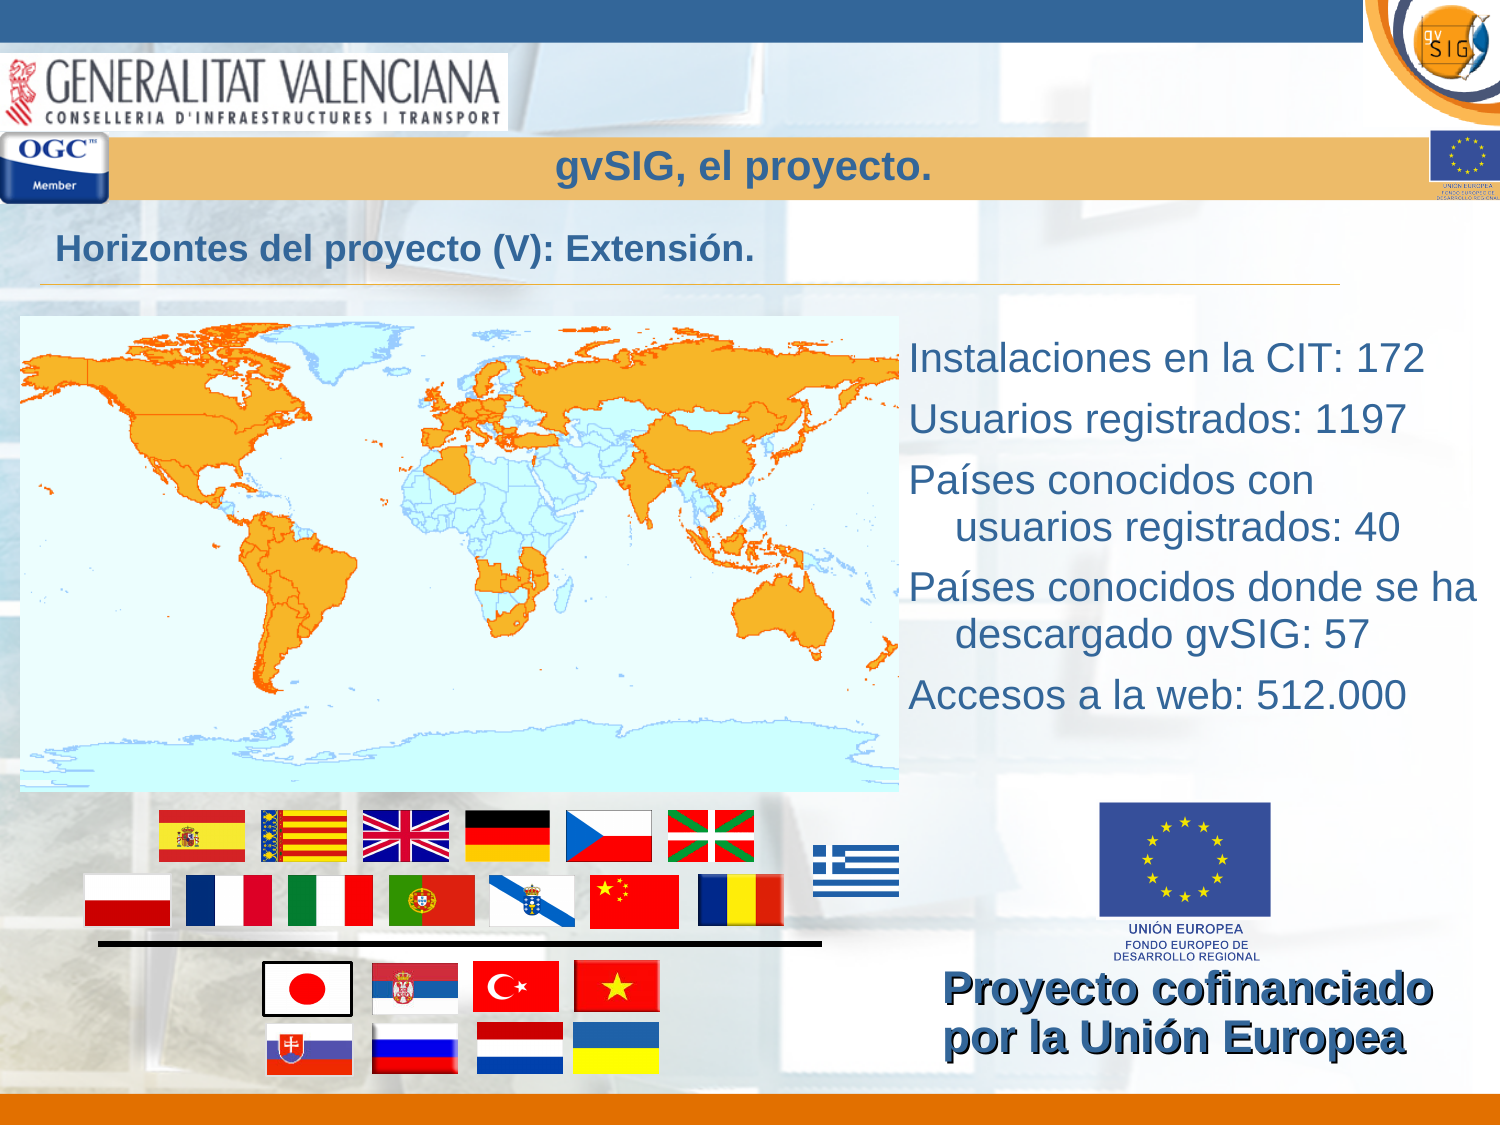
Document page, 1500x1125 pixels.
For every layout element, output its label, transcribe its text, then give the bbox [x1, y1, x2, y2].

picture [20, 316, 899, 792]
picture [465, 810, 550, 862]
picture [489, 875, 575, 927]
picture [473, 961, 559, 1012]
picture [389, 875, 475, 927]
picture [573, 1022, 659, 1074]
picture [288, 875, 373, 927]
picture [574, 960, 660, 1012]
text_box Proyecto cofinanciado por la Unión Europea [927, 956, 1456, 1070]
list Instalaciones en la CIT: 172 Usuarios registrados: 1197 Países conocidos con usuarios registrados: 40 Países conocidos donde se ha descargado gvSIG: 57 Accesos a la web: 512.000 [899, 336, 1485, 723]
text_box Horizontes del proyecto (V): Extensión. [40, 222, 1209, 283]
picture [265, 963, 351, 1015]
picture [1363, 0, 1500, 127]
text_box gvSIG, el proyecto. [0, 137, 1488, 203]
picture [566, 810, 652, 862]
picture [0, 53, 508, 131]
picture [372, 1023, 458, 1074]
picture [159, 810, 245, 862]
picture [1096, 799, 1274, 961]
picture [668, 810, 754, 862]
picture [698, 874, 784, 926]
picture [813, 845, 899, 897]
picture [186, 875, 272, 927]
picture [0, 132, 109, 137]
picture [590, 875, 679, 929]
picture [261, 810, 347, 862]
picture [85, 875, 171, 926]
picture [363, 810, 449, 862]
picture [1429, 129, 1500, 200]
picture [477, 1022, 563, 1074]
picture [372, 963, 458, 1015]
picture [267, 1024, 353, 1076]
